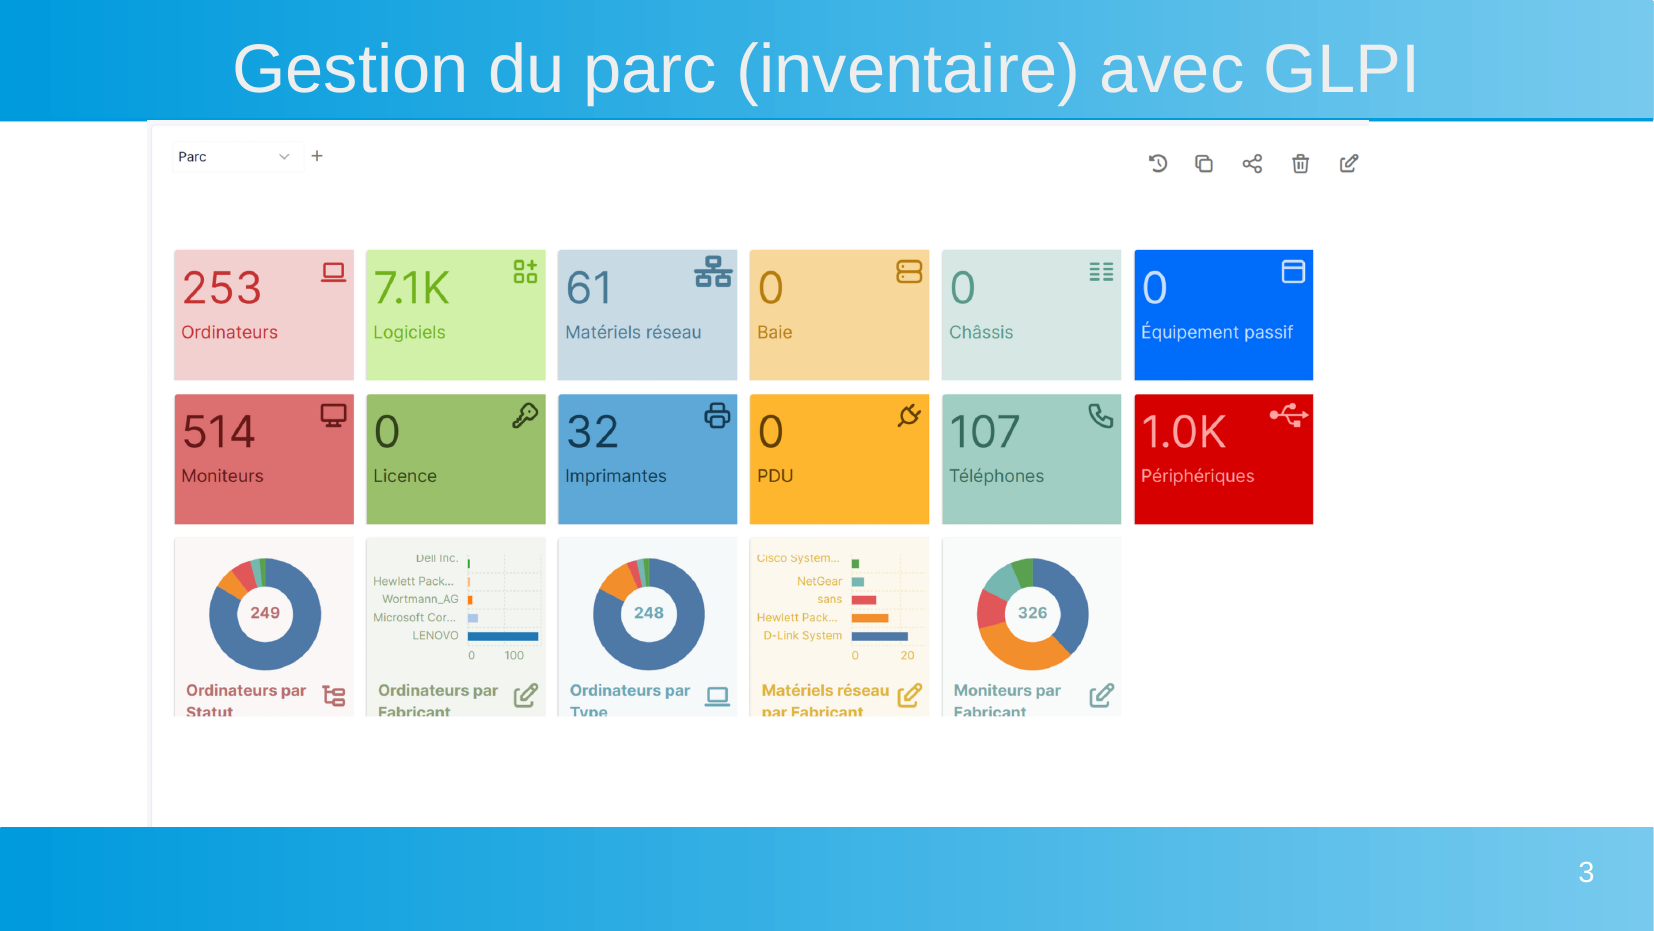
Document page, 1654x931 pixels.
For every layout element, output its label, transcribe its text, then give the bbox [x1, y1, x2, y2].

title Gestion du parc (inventaire) avec GLPI [59, 29, 1595, 108]
picture [147, 121, 1369, 827]
